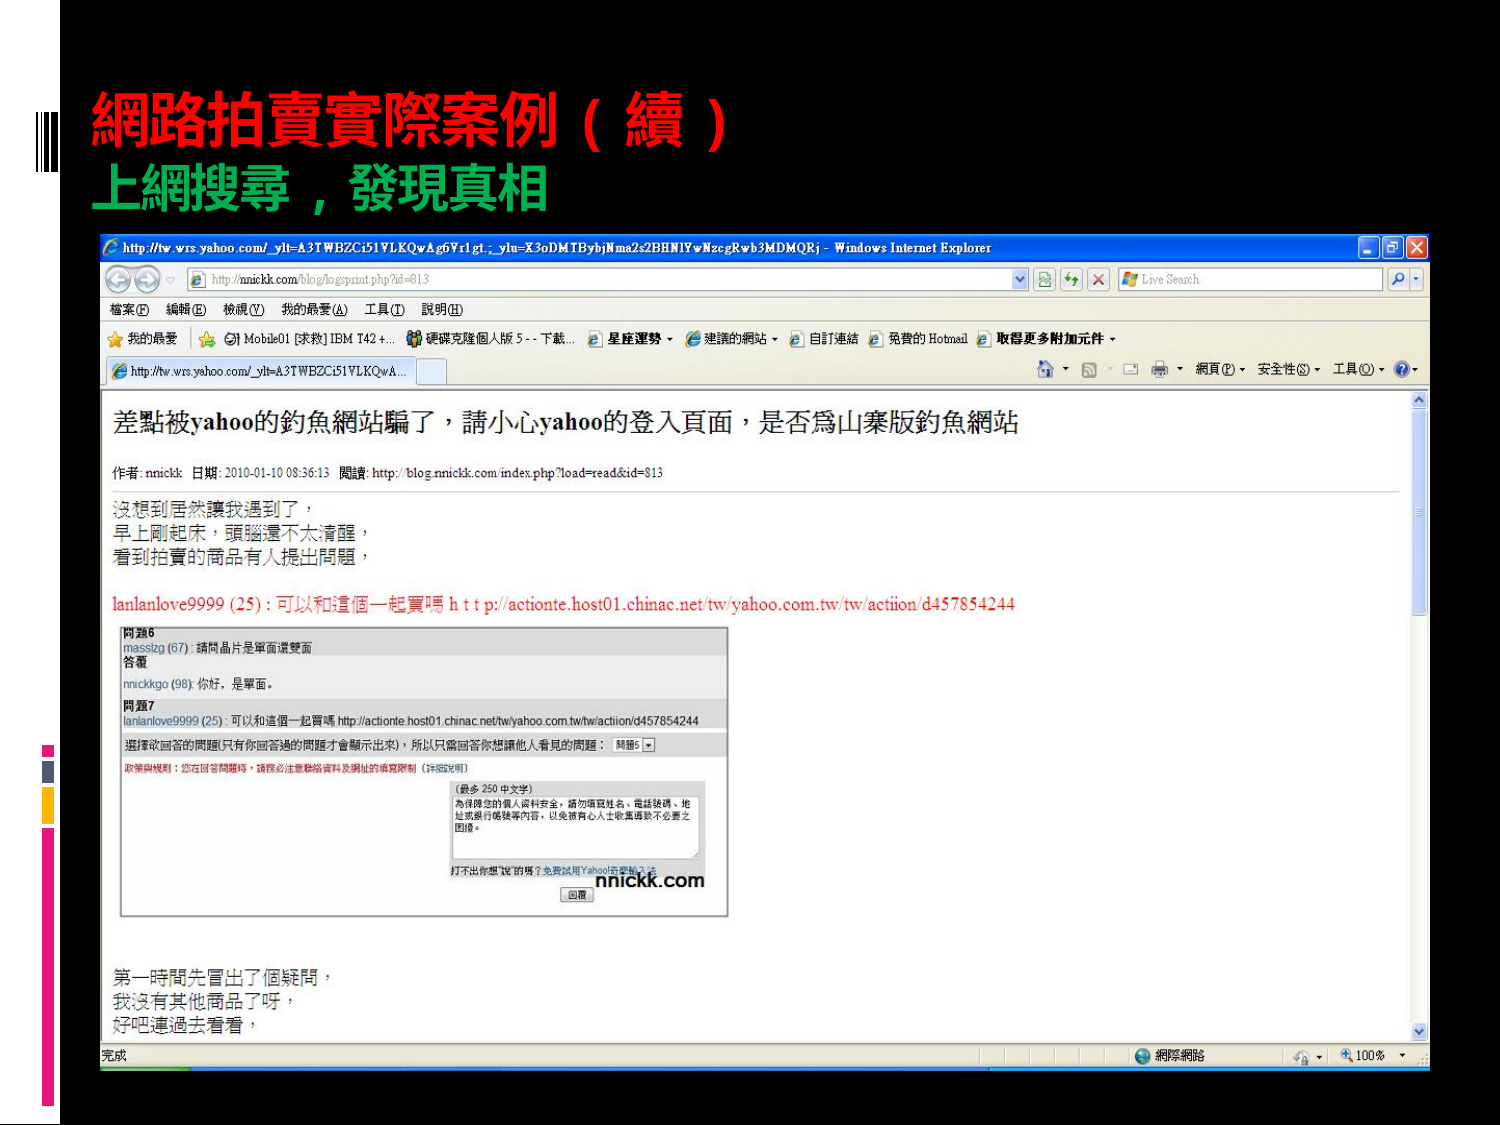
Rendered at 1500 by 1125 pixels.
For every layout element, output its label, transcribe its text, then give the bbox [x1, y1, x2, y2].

picture [100, 234, 1430, 1071]
title 網路拍賣實際案例(續) 上網搜尋,發現真相 [75, 75, 1426, 223]
